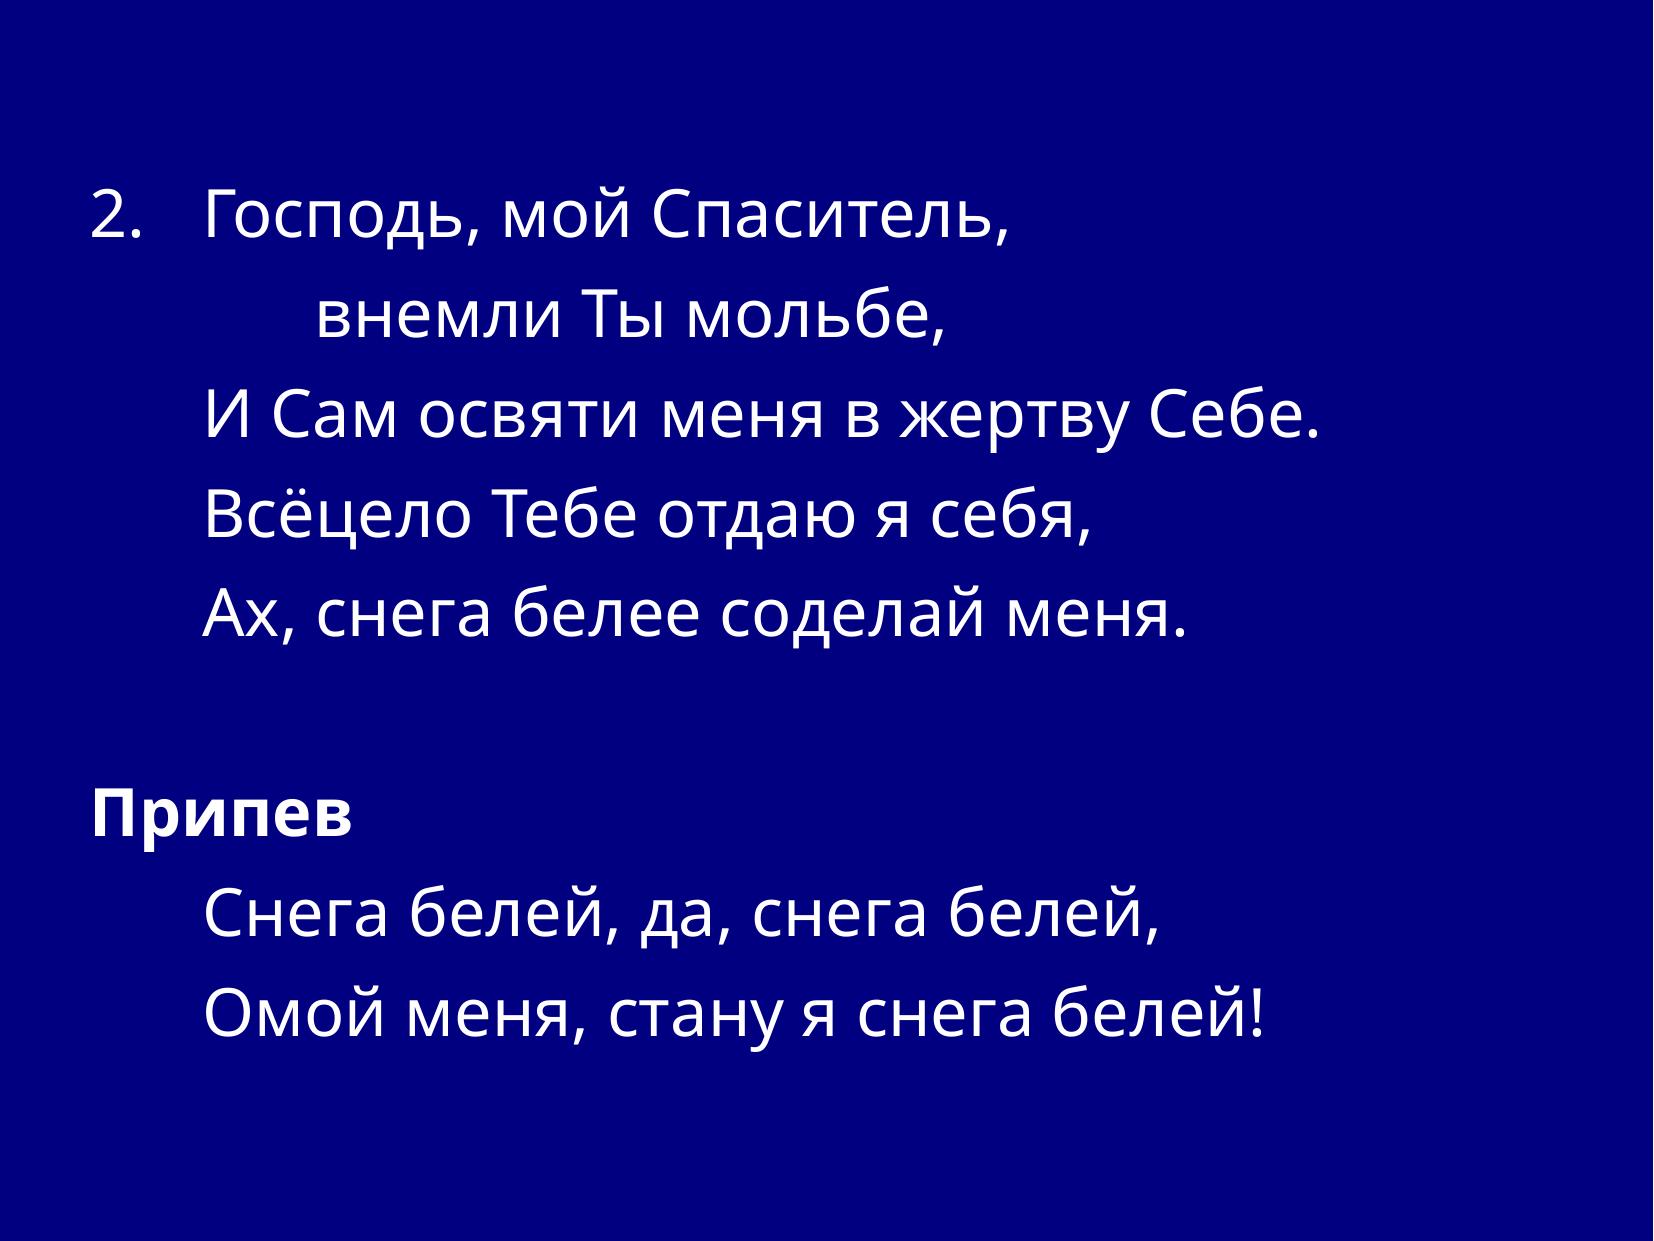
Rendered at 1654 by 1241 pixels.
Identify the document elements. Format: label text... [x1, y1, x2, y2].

text_box 2. Господь, мой Спаситель, внемли Ты мольбе, И Сам освяти меня в жертву Себе. Всёцело Тебе отдаю я себя, Ах, снега белее соделай меня. Припев Снега белей, да, снега белей, Омой меня, стану я снега белей! [75, 150, 1653, 1163]
